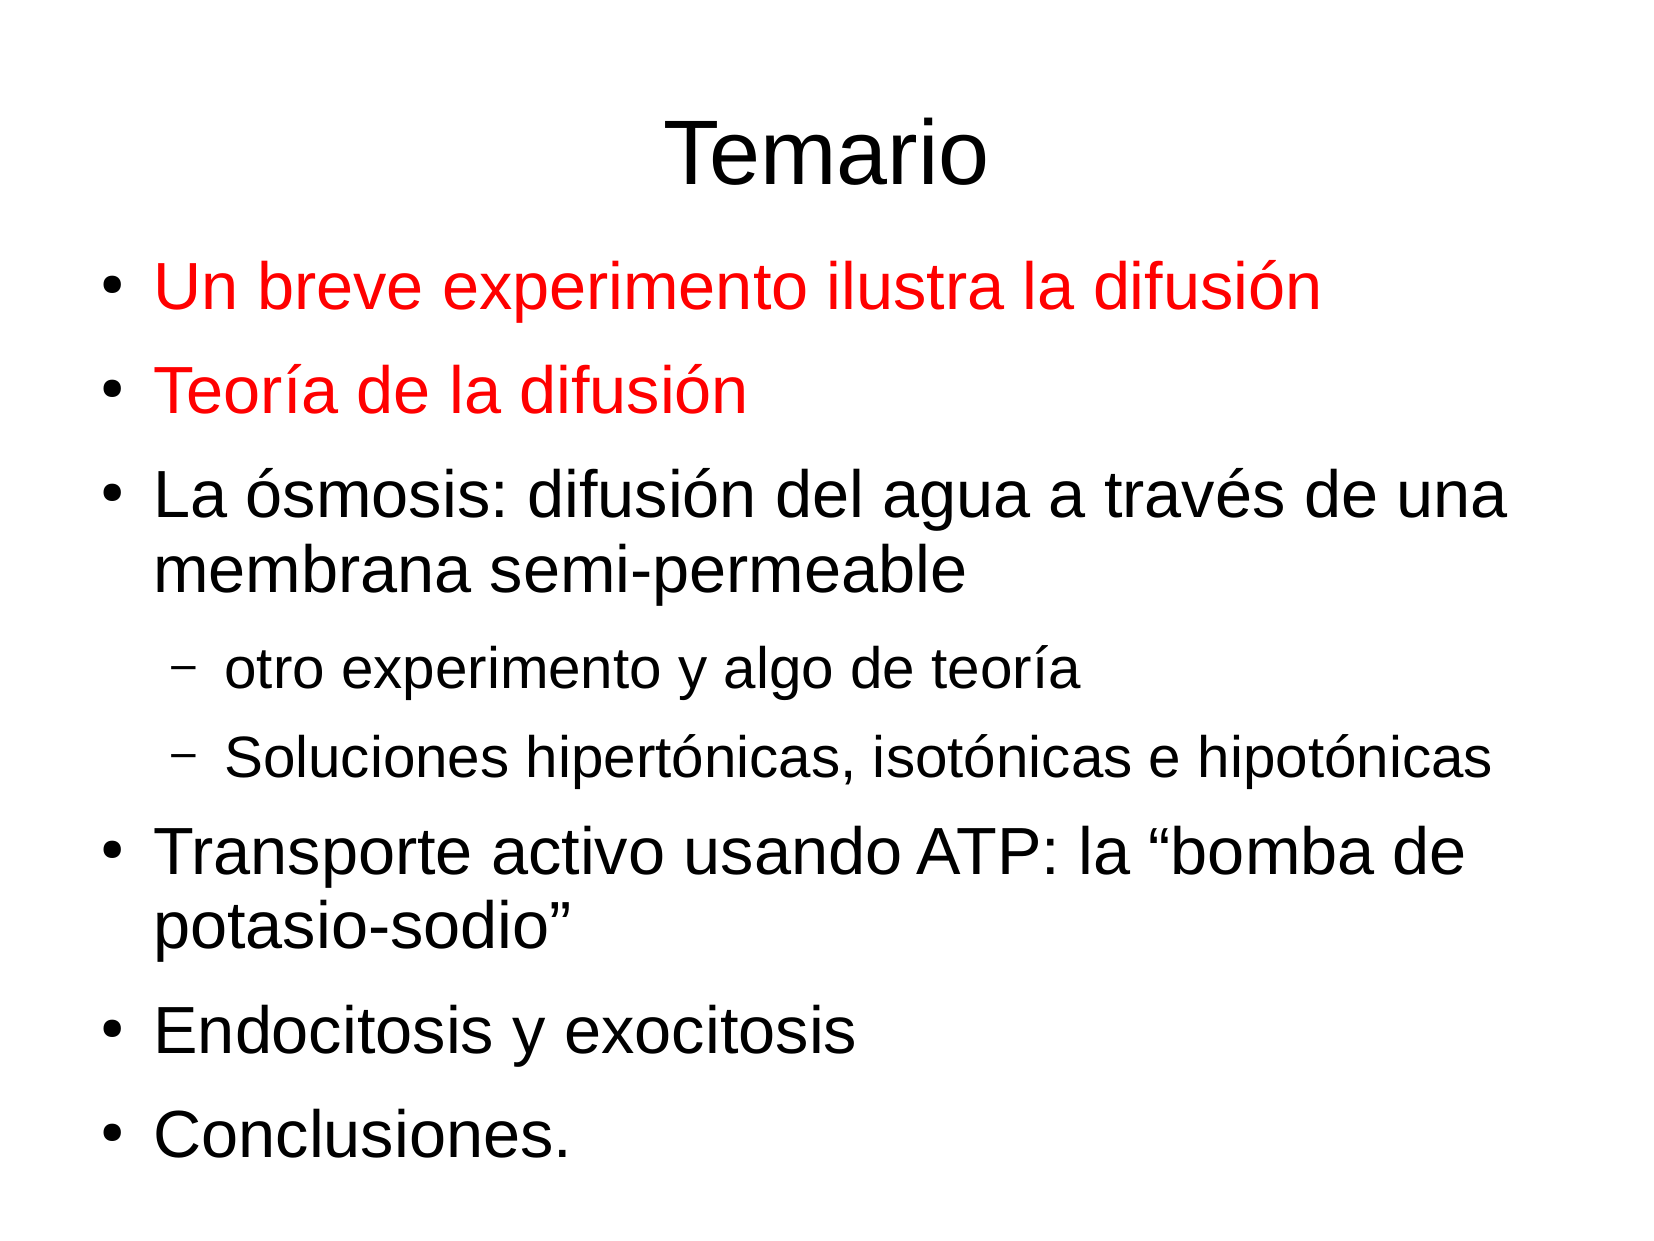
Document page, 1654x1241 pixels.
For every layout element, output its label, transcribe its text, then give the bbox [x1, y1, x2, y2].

list Un breve experimento ilustra la difusión Teoría de la difusión La ósmosis: difusión del agua a través de una membrana semi-permeable otro experimento y algo de teoría Soluciones hipertónicas, isotónicas e hipotónicas Transporte activo usando ATP: la “bomba de potasio-sodio” Endocitosis y exocitosis Conclusiones. [82, 248, 1571, 1172]
title Temario [82, 49, 1571, 248]
